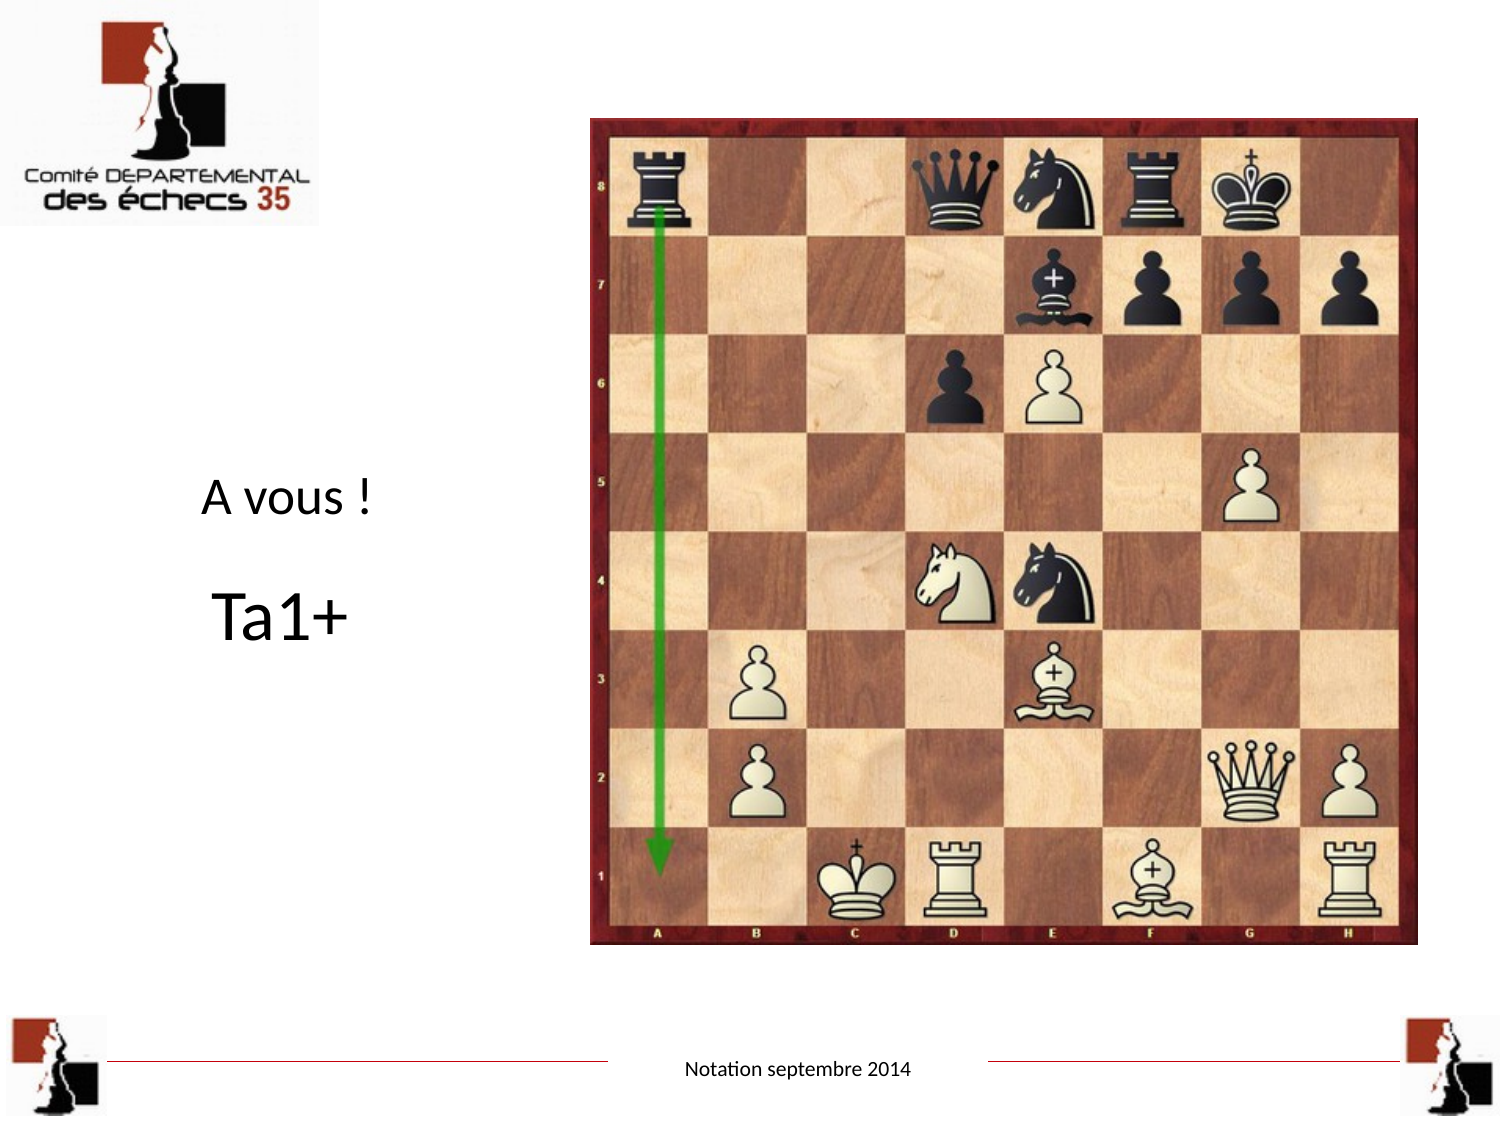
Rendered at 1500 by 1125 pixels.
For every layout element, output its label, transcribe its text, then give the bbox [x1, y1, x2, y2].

text_box A vous ! [23, 342, 551, 768]
picture [590, 118, 1418, 945]
picture [1400, 1015, 1500, 1116]
text_box Ta1+ [16, 448, 544, 875]
picture [6, 1015, 107, 1116]
picture [0, 0, 319, 226]
